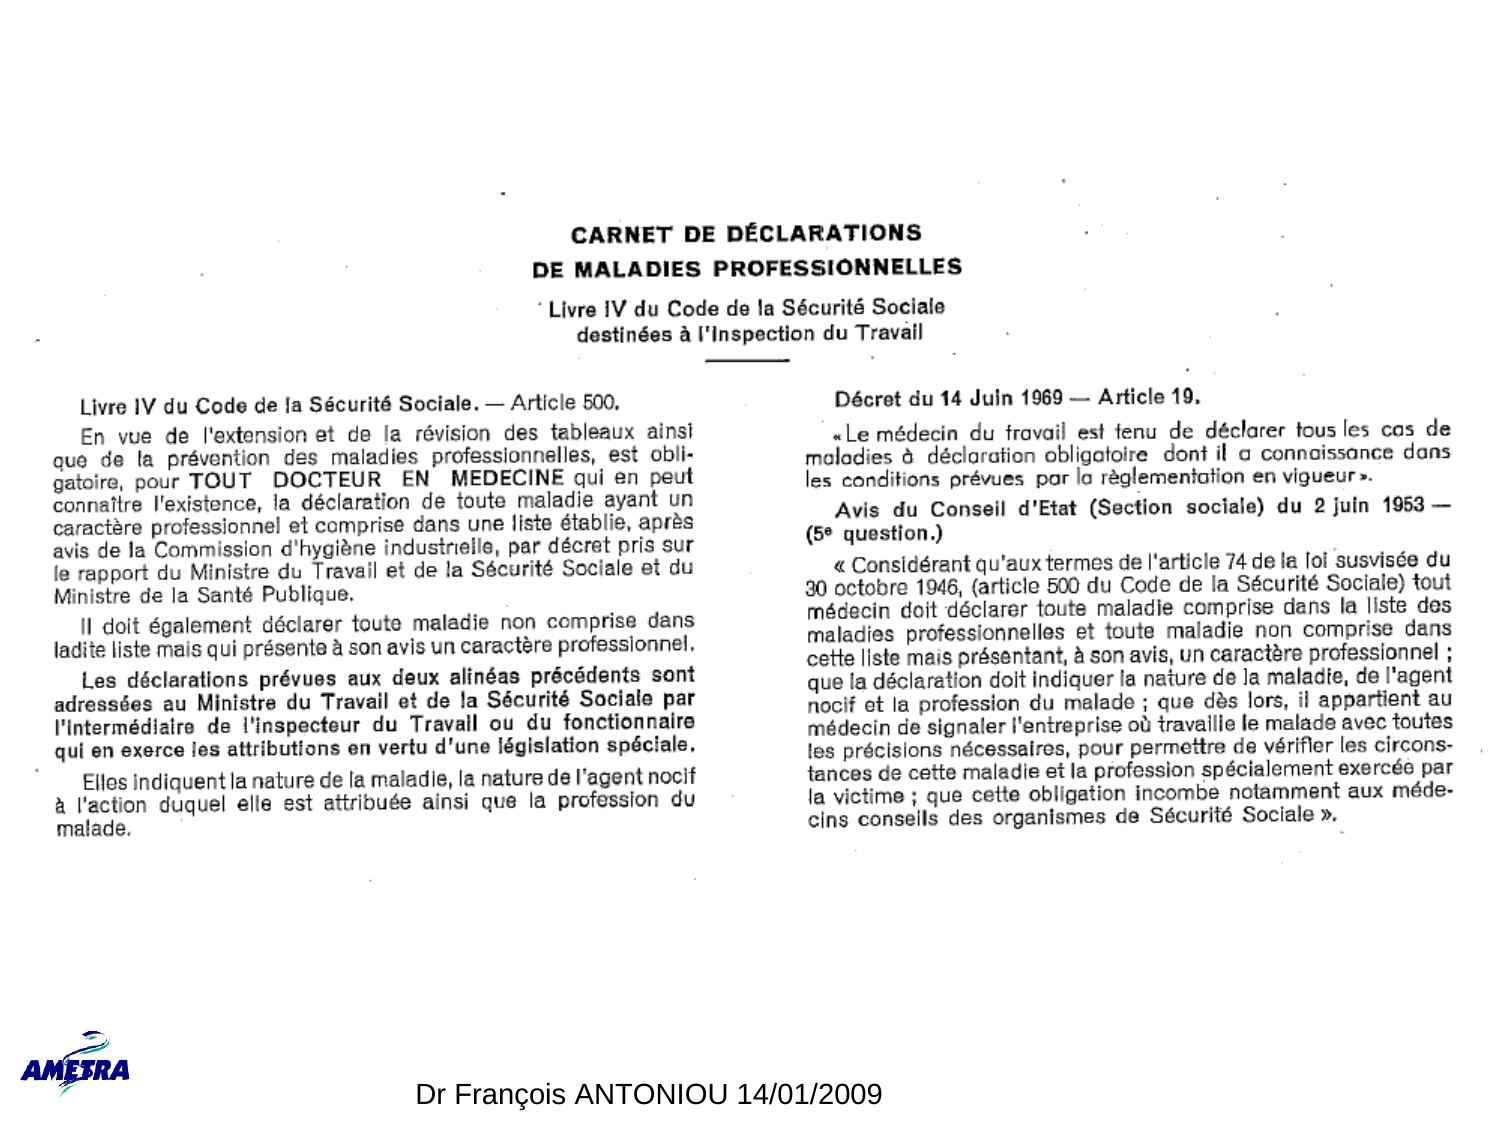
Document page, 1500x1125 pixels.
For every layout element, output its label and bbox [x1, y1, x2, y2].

picture [0, 1007, 154, 1125]
picture [11, 176, 1483, 882]
